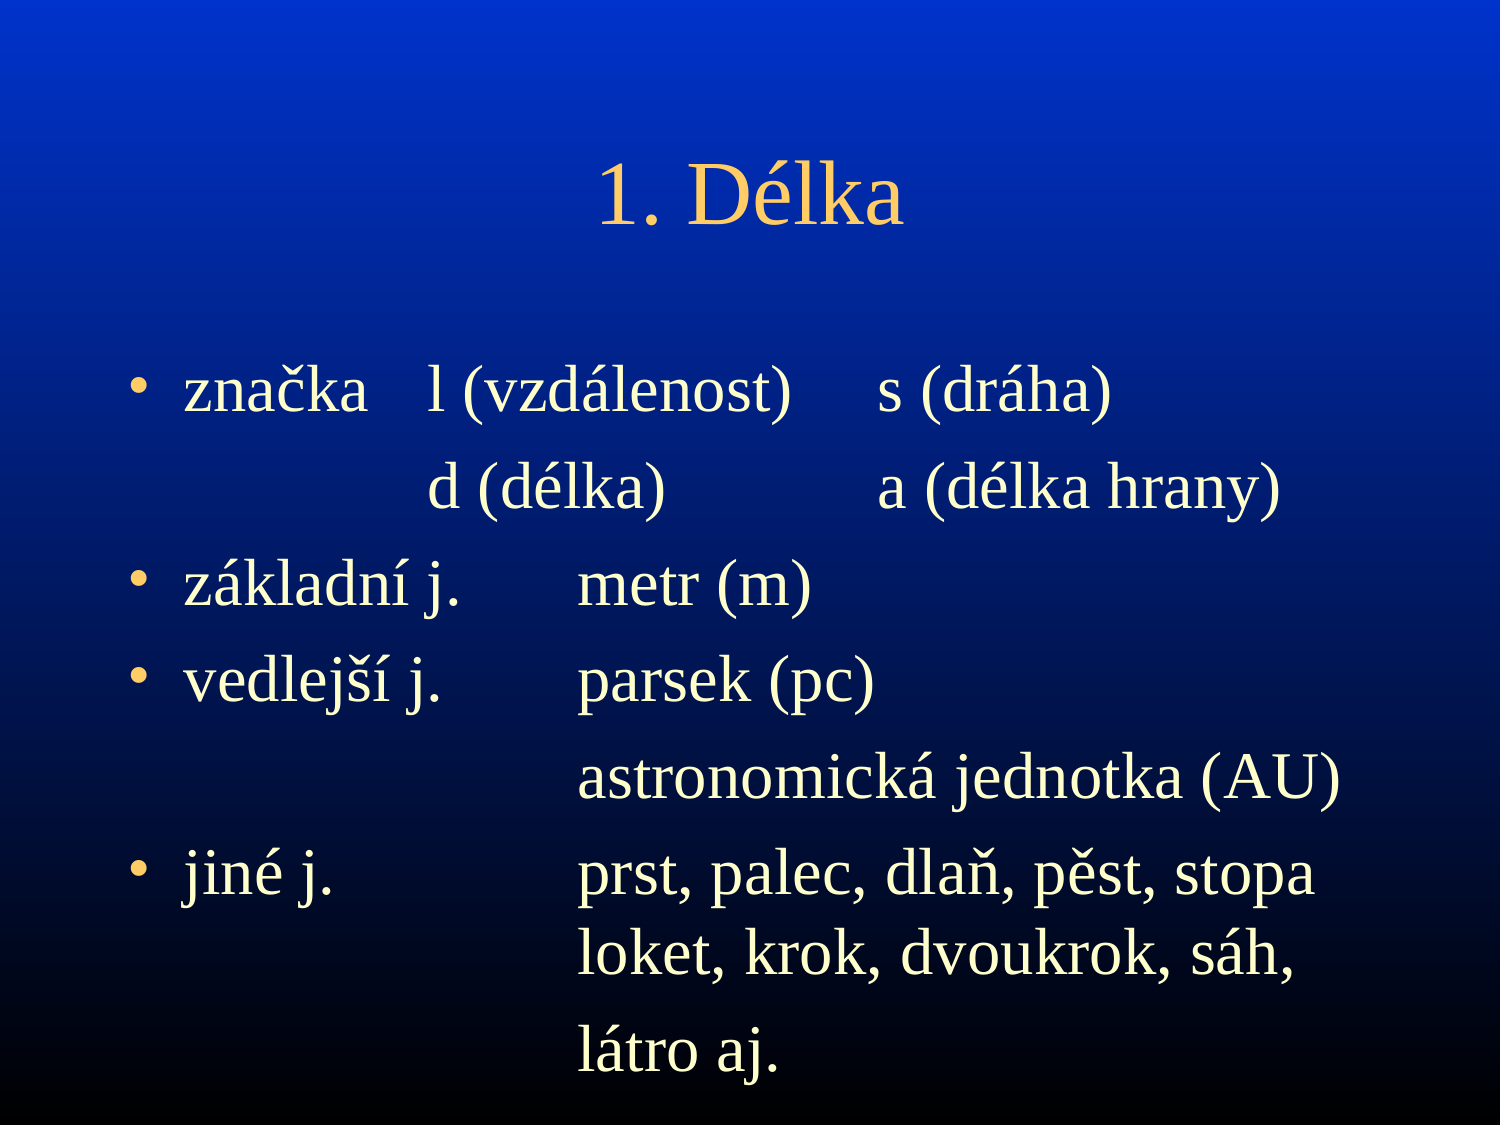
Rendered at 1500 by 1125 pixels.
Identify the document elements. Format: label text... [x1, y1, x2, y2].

list značka l (vzdálenost) s (dráha) d (délka) a (délka hrany) základní j. metr (m) vedlejší j. parsek (pc) astronomická jednotka (AU) jiné j. prst, palec, dlaň, pěst, stopa loket, krok, dvoukrok, sáh, látro aj. [112, 337, 1388, 1093]
title 1. Délka [112, 37, 1388, 250]
